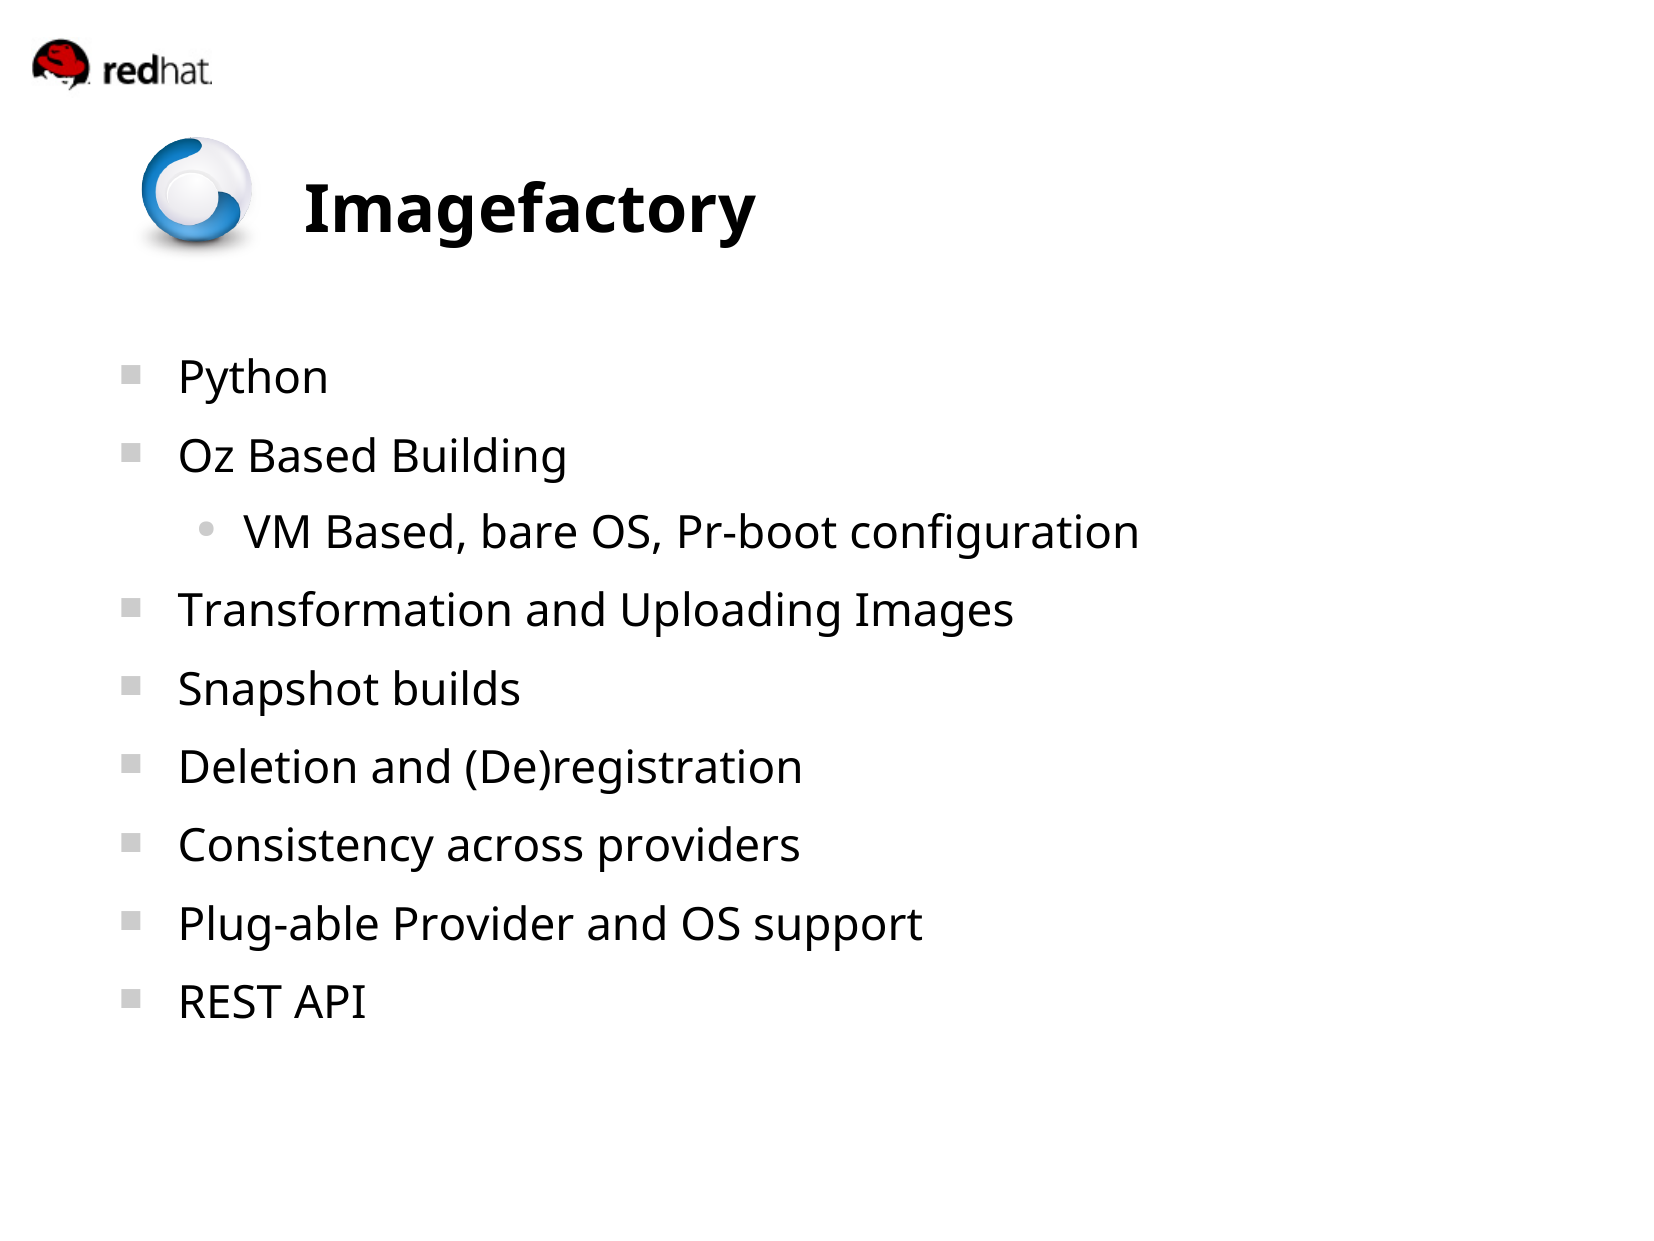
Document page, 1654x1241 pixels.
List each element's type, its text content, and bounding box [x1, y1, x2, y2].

list Python Oz Based Building VM Based, bare OS, Pr-boot configuration Transformation and Uploading Images Snapshot builds Deletion and (De)registration Consistency across providers Plug-able Provider and OS support REST API [121, 344, 1534, 1127]
title Imagefactory [304, 102, 1534, 310]
picture [124, 127, 268, 264]
picture [31, 37, 212, 98]
